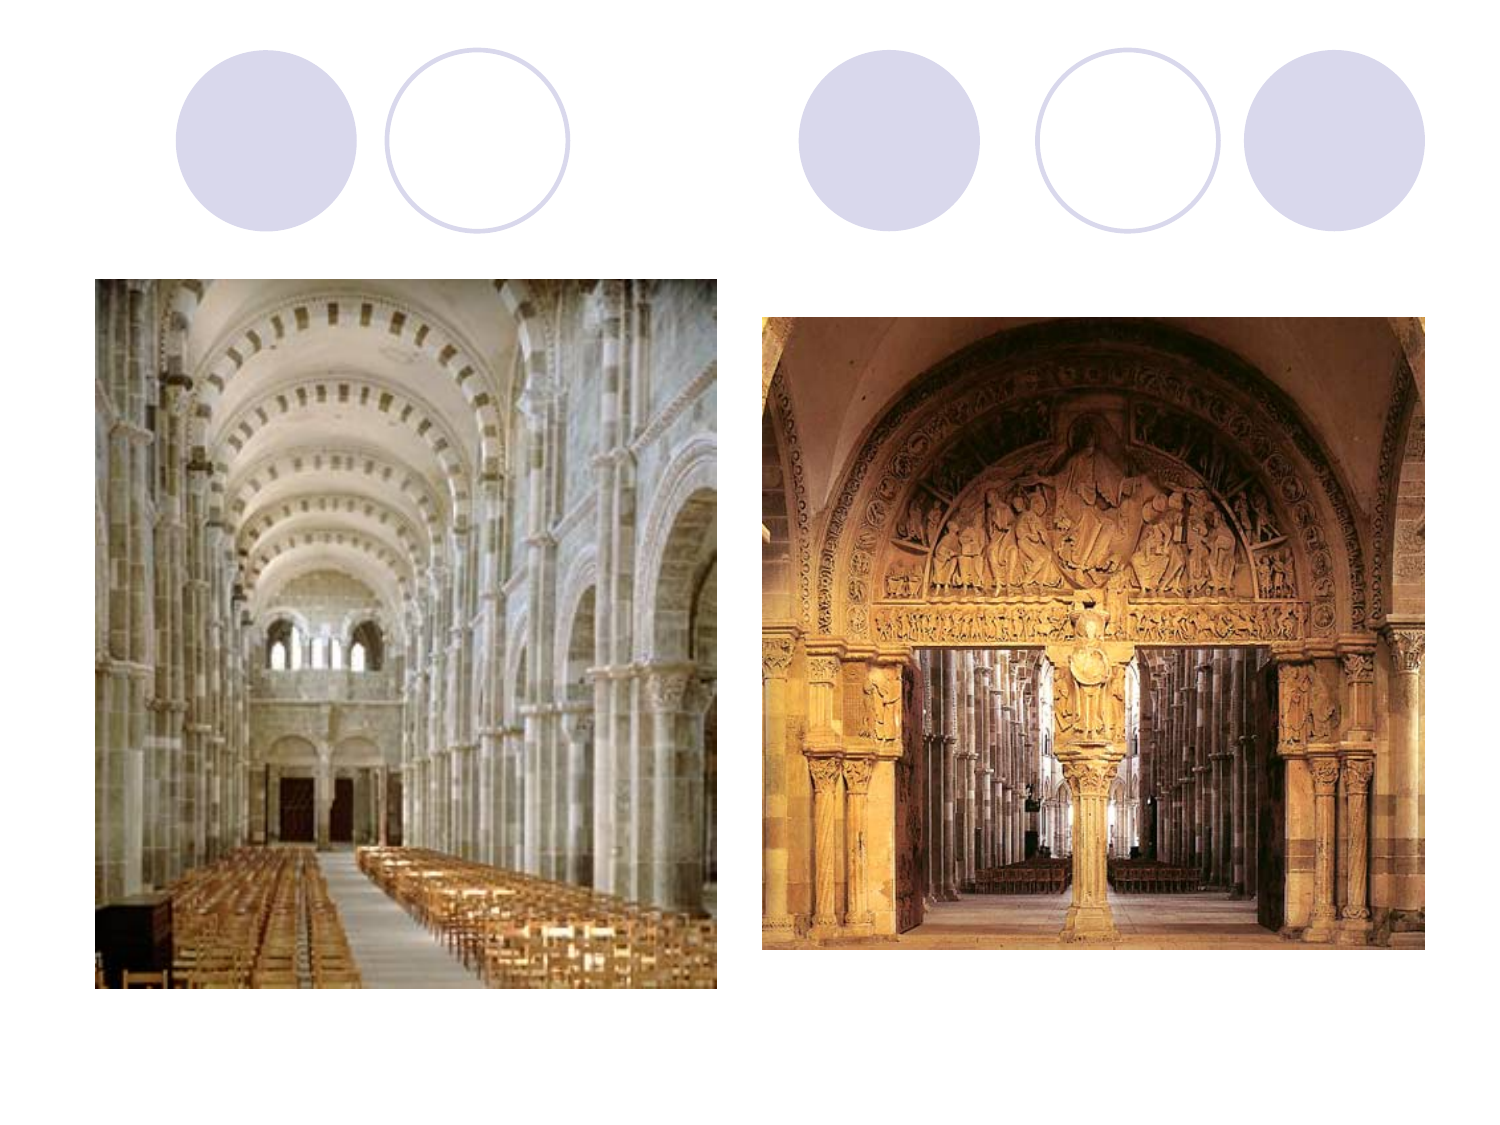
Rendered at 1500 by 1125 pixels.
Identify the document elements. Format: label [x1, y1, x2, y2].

picture [762, 317, 1425, 950]
picture [95, 279, 717, 989]
